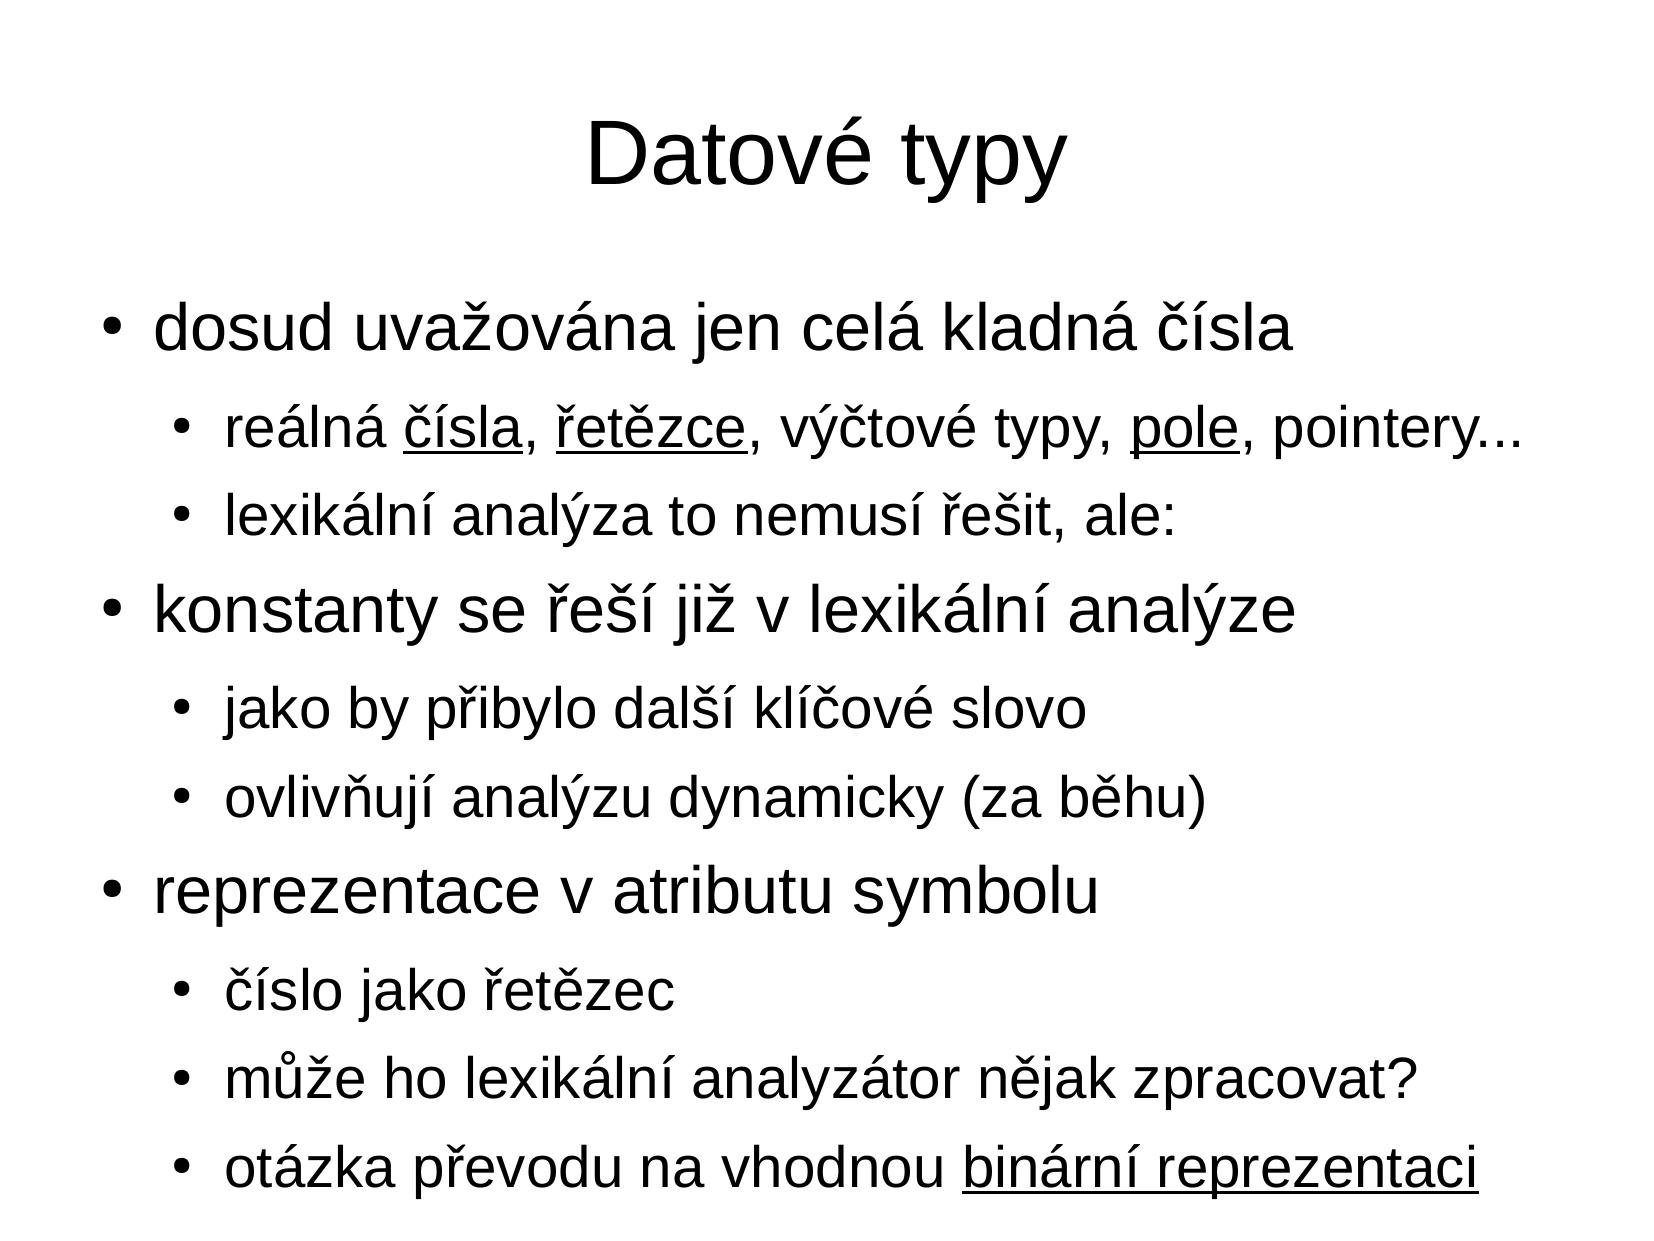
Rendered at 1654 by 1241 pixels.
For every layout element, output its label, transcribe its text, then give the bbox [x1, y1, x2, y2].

list dosud uvažována jen celá kladná čísla reálná čísla, řetězce, výčtové typy, pole, pointery... lexikální analýza to nemusí řešit, ale: konstanty se řeší již v lexikální analýze jako by přibylo další klíčové slovo ovlivňují analýzu dynamicky (za běhu) reprezentace v atributu symbolu číslo jako řetězec může ho lexikální analyzátor nějak zpracovat? otázka převodu na vhodnou binární reprezentaci [82, 290, 1571, 1201]
title Datové typy [82, 56, 1571, 250]
